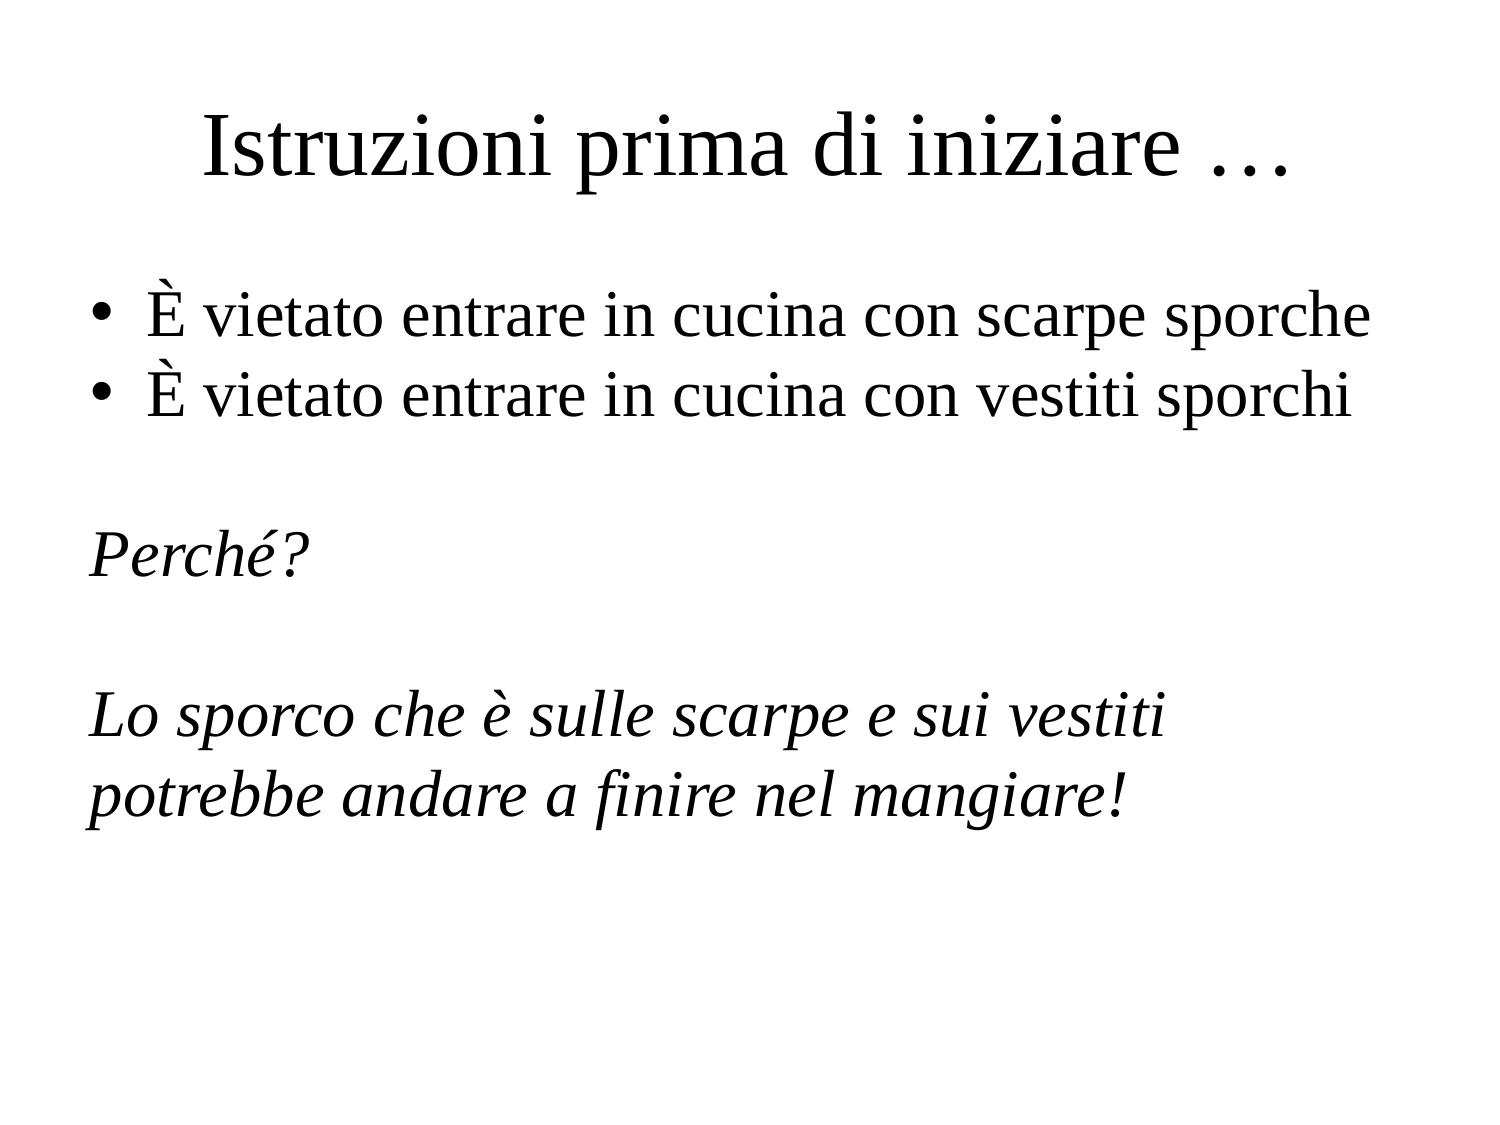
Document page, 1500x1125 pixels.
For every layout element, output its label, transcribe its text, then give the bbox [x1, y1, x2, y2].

text_box È vietato entrare in cucina con scarpe sporche È vietato entrare in cucina con vestiti sporchi Perché? Lo sporco che è sulle scarpe e sui vestiti potrebbe andare a finire nel mangiare! [75, 262, 1425, 1005]
text_box Istruzioni prima di iniziare … [75, 45, 1425, 232]
